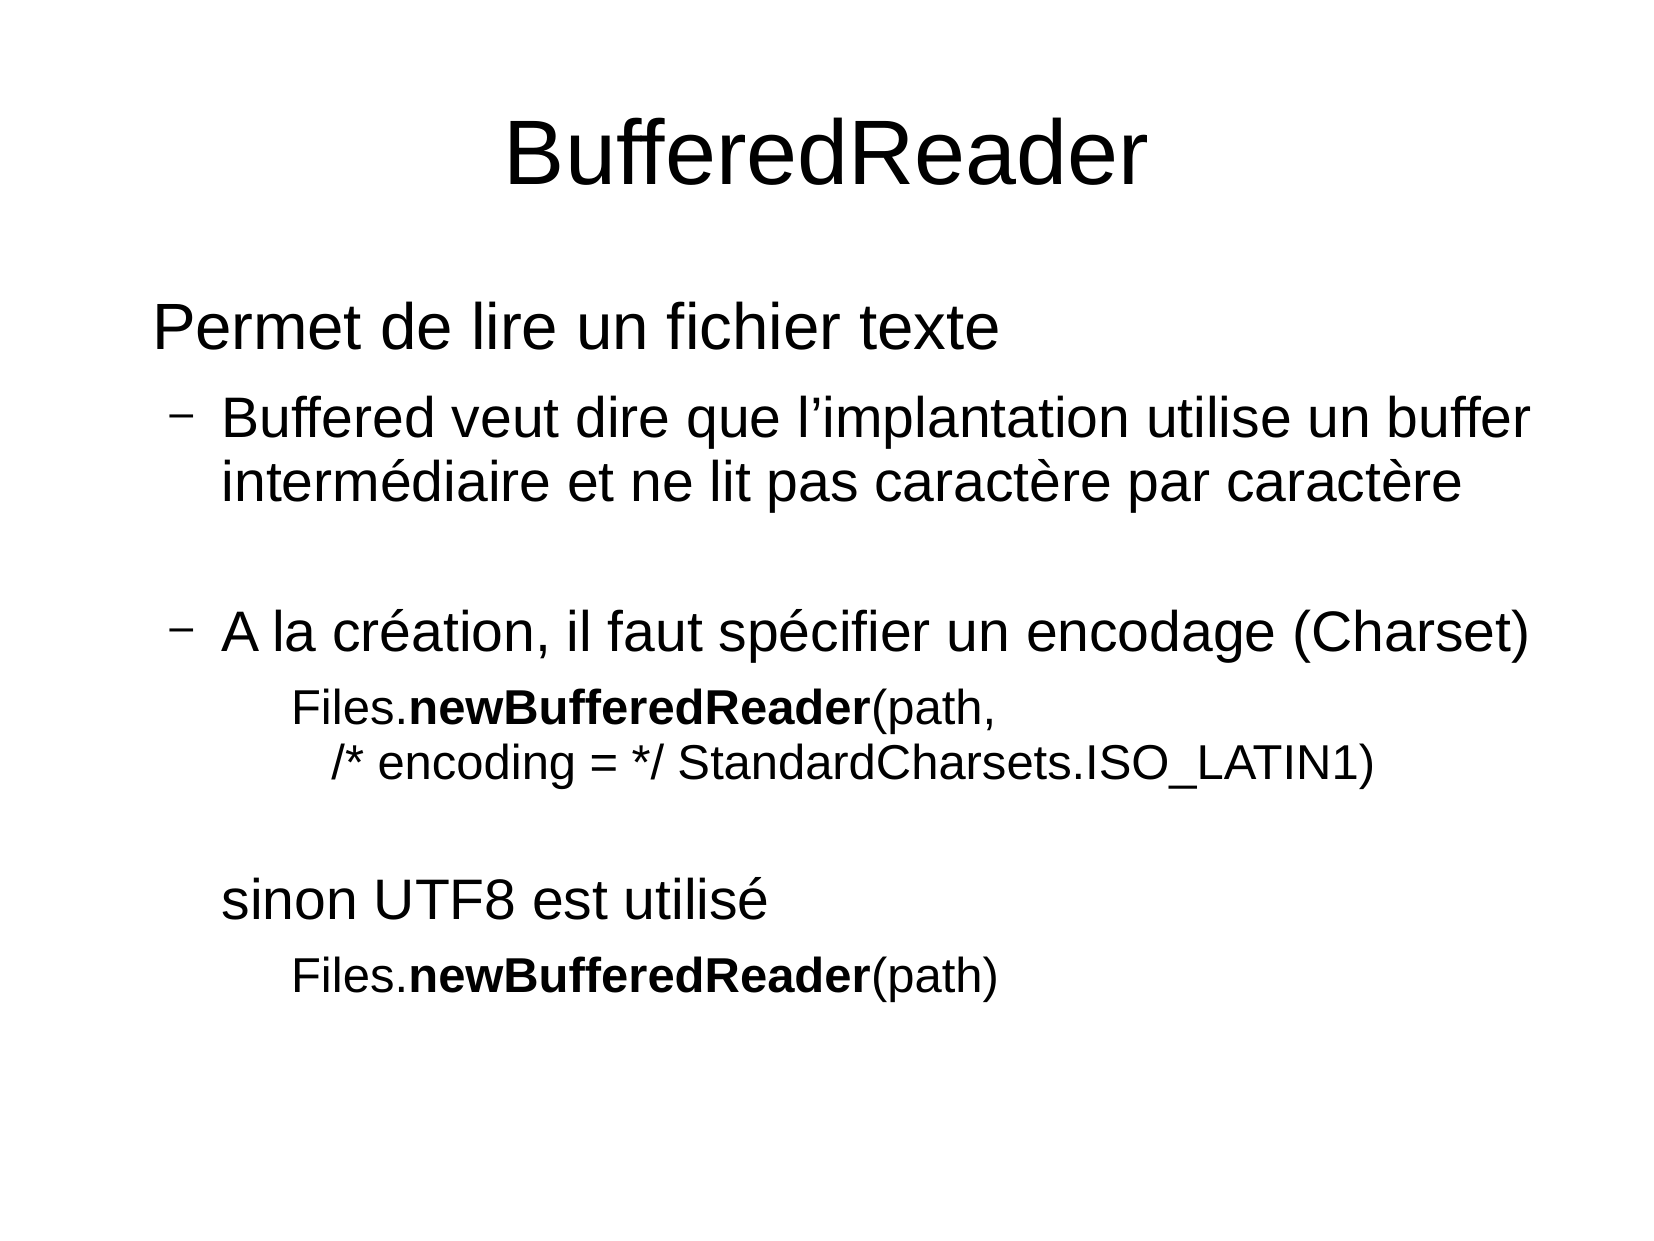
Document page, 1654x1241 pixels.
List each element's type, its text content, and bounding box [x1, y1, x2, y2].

list Permet de lire un fichier texte Buffered veut dire que l’implantation utilise un buffer intermédiaire et ne lit pas caractère par caractère A la création, il faut spécifier un encodage (Charset) Files.newBufferedReader(path, /* encoding = */ StandardCharsets.ISO_LATIN1) sinon UTF8 est utilisé Files.newBufferedReader(path) [82, 290, 1571, 1010]
title BufferedReader [82, 49, 1571, 257]
